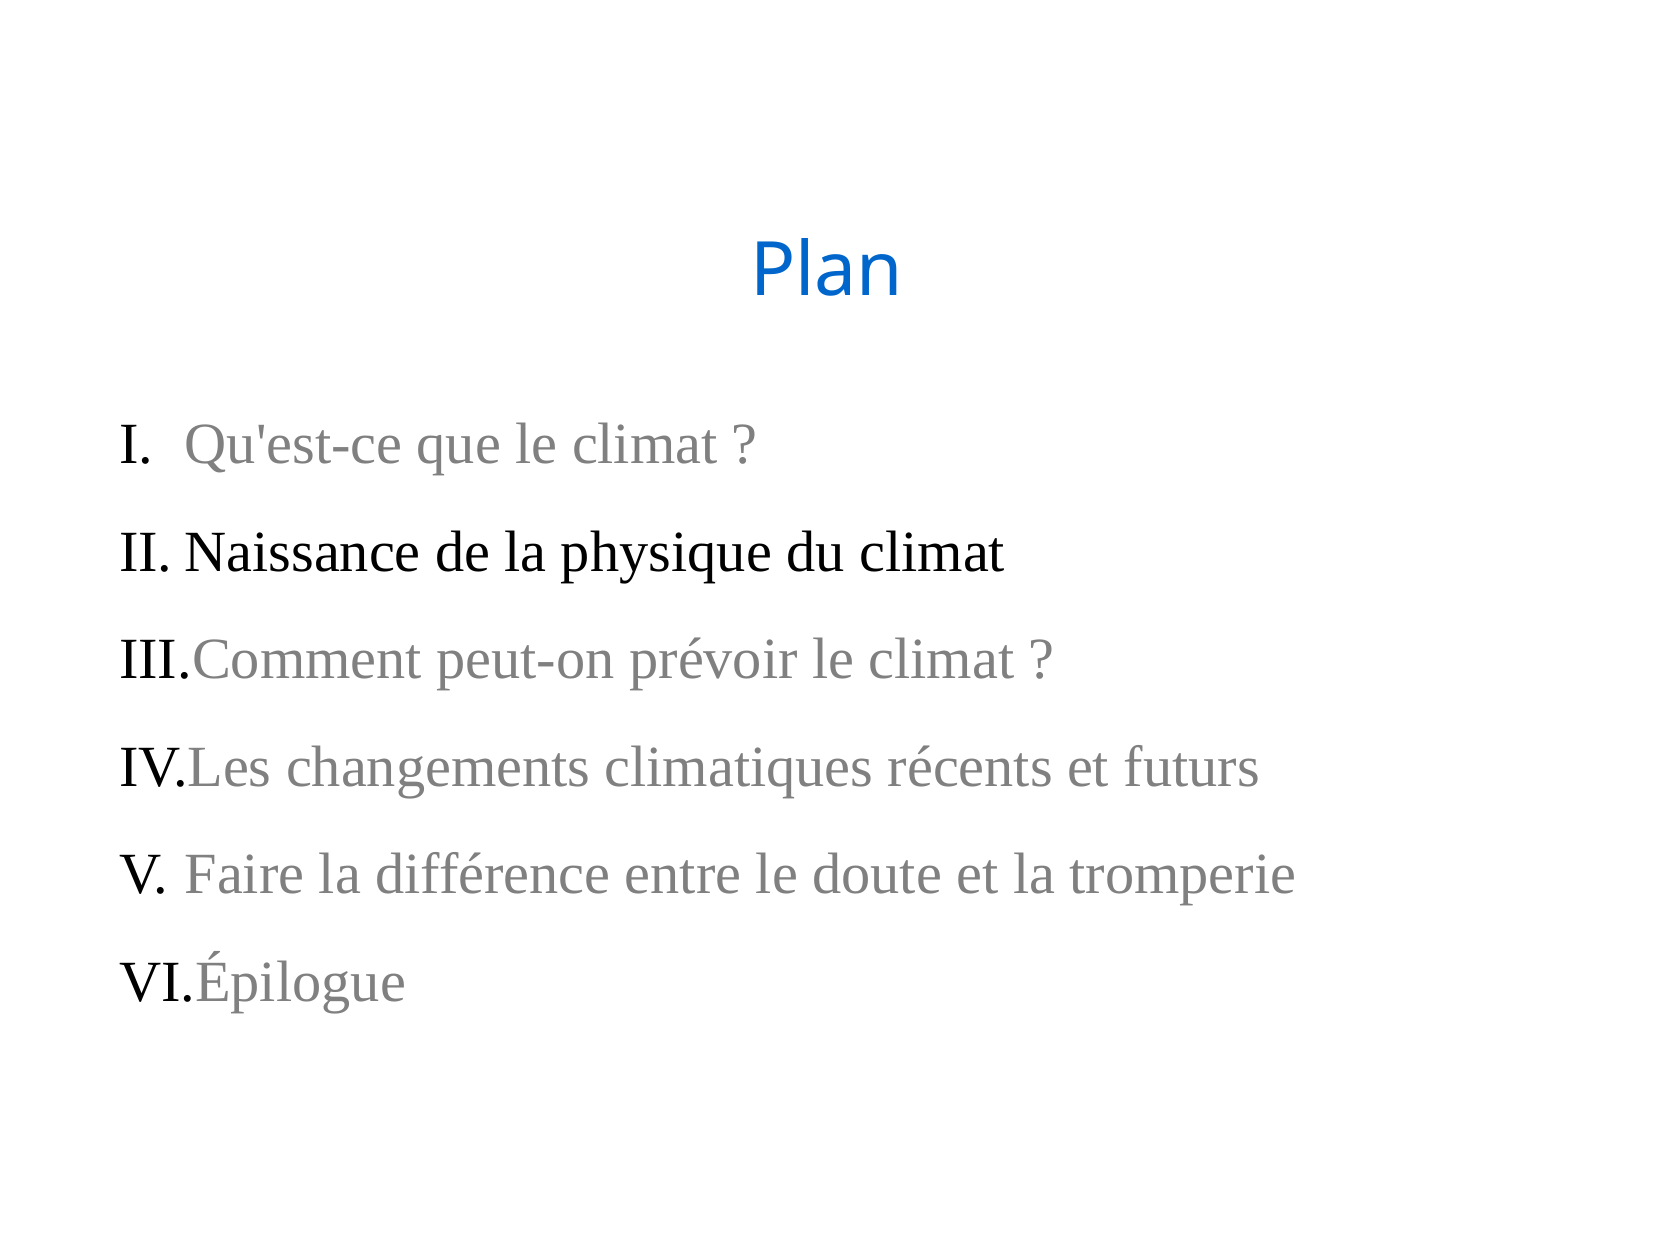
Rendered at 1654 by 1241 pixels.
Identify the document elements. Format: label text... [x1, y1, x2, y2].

text_box Plan [58, 219, 1595, 389]
text_box Qu'est-ce que le climat ? Naissance de la physique du climat Comment peut-on prévoir le climat ? Les changements climatiques récents et futurs Faire la différence entre le doute et la tromperie Épilogue [27, 398, 1556, 1021]
